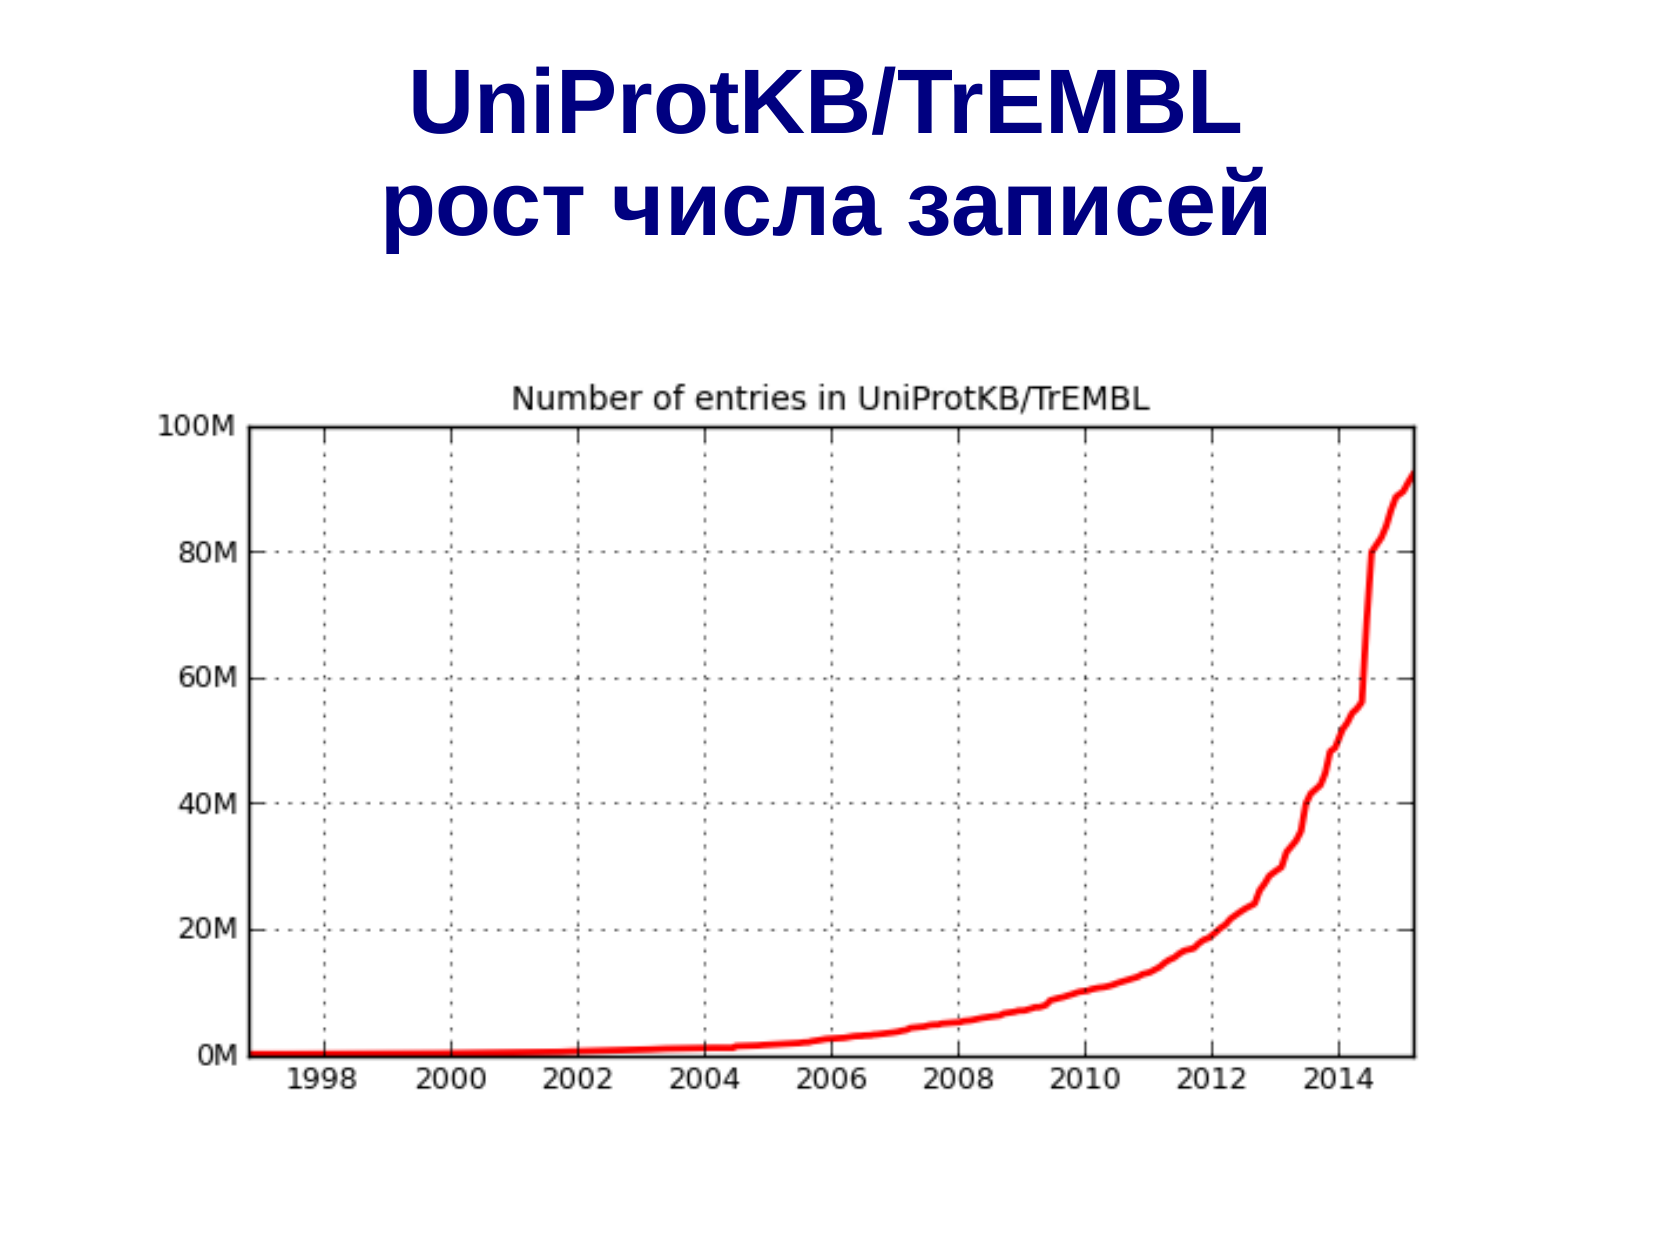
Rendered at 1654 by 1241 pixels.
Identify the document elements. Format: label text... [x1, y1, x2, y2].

picture [61, 347, 1564, 1134]
title UniProtKB/TrEMBL рост числа записей [82, 49, 1571, 257]
